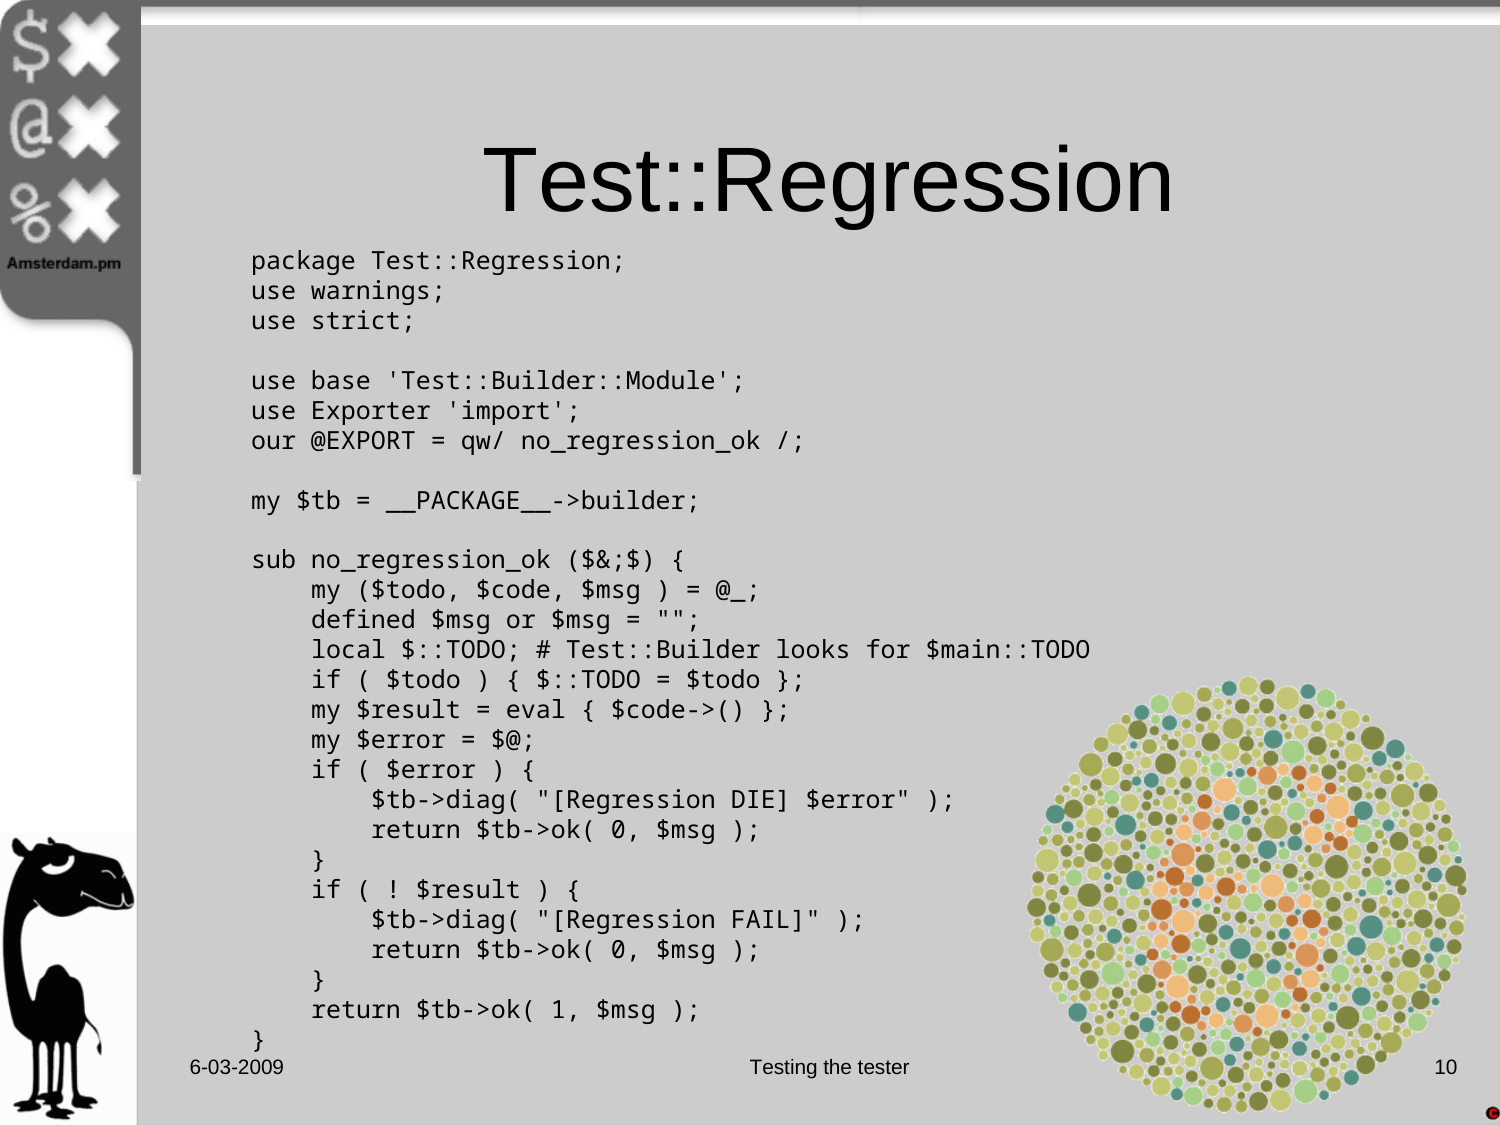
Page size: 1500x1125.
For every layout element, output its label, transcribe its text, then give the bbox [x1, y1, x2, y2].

picture [0, 834, 136, 1125]
picture [1027, 676, 1500, 1125]
picture [0, 0, 1500, 481]
title Test::Regression [187, 84, 1473, 276]
text_box package Test::Regression; use warnings; use strict; use base 'Test::Builder::Module'; use Exporter 'import'; our @EXPORT = qw/ no_regression_ok /; my $tb = __PACKAGE__->builder; sub no_regression_ok ($&;$) { my ($todo, $code, $msg ) = @_; defined $msg or $msg = ""; local $::TODO; # Test::Builder looks for $main::TODO if ( $todo ) { $::TODO = $todo }; my $result = eval { $code->() }; my $error = $@; if ( $error ) { $tb->diag( "[Regression DIE] $error" ); return $tb->ok( 0, $msg ); } if ( ! $result ) { $tb->diag( "[Regression FAIL]" ); return $tb->ok( 0, $msg ); } return $tb->ok( 1, $msg ); } [236, 237, 1329, 1091]
